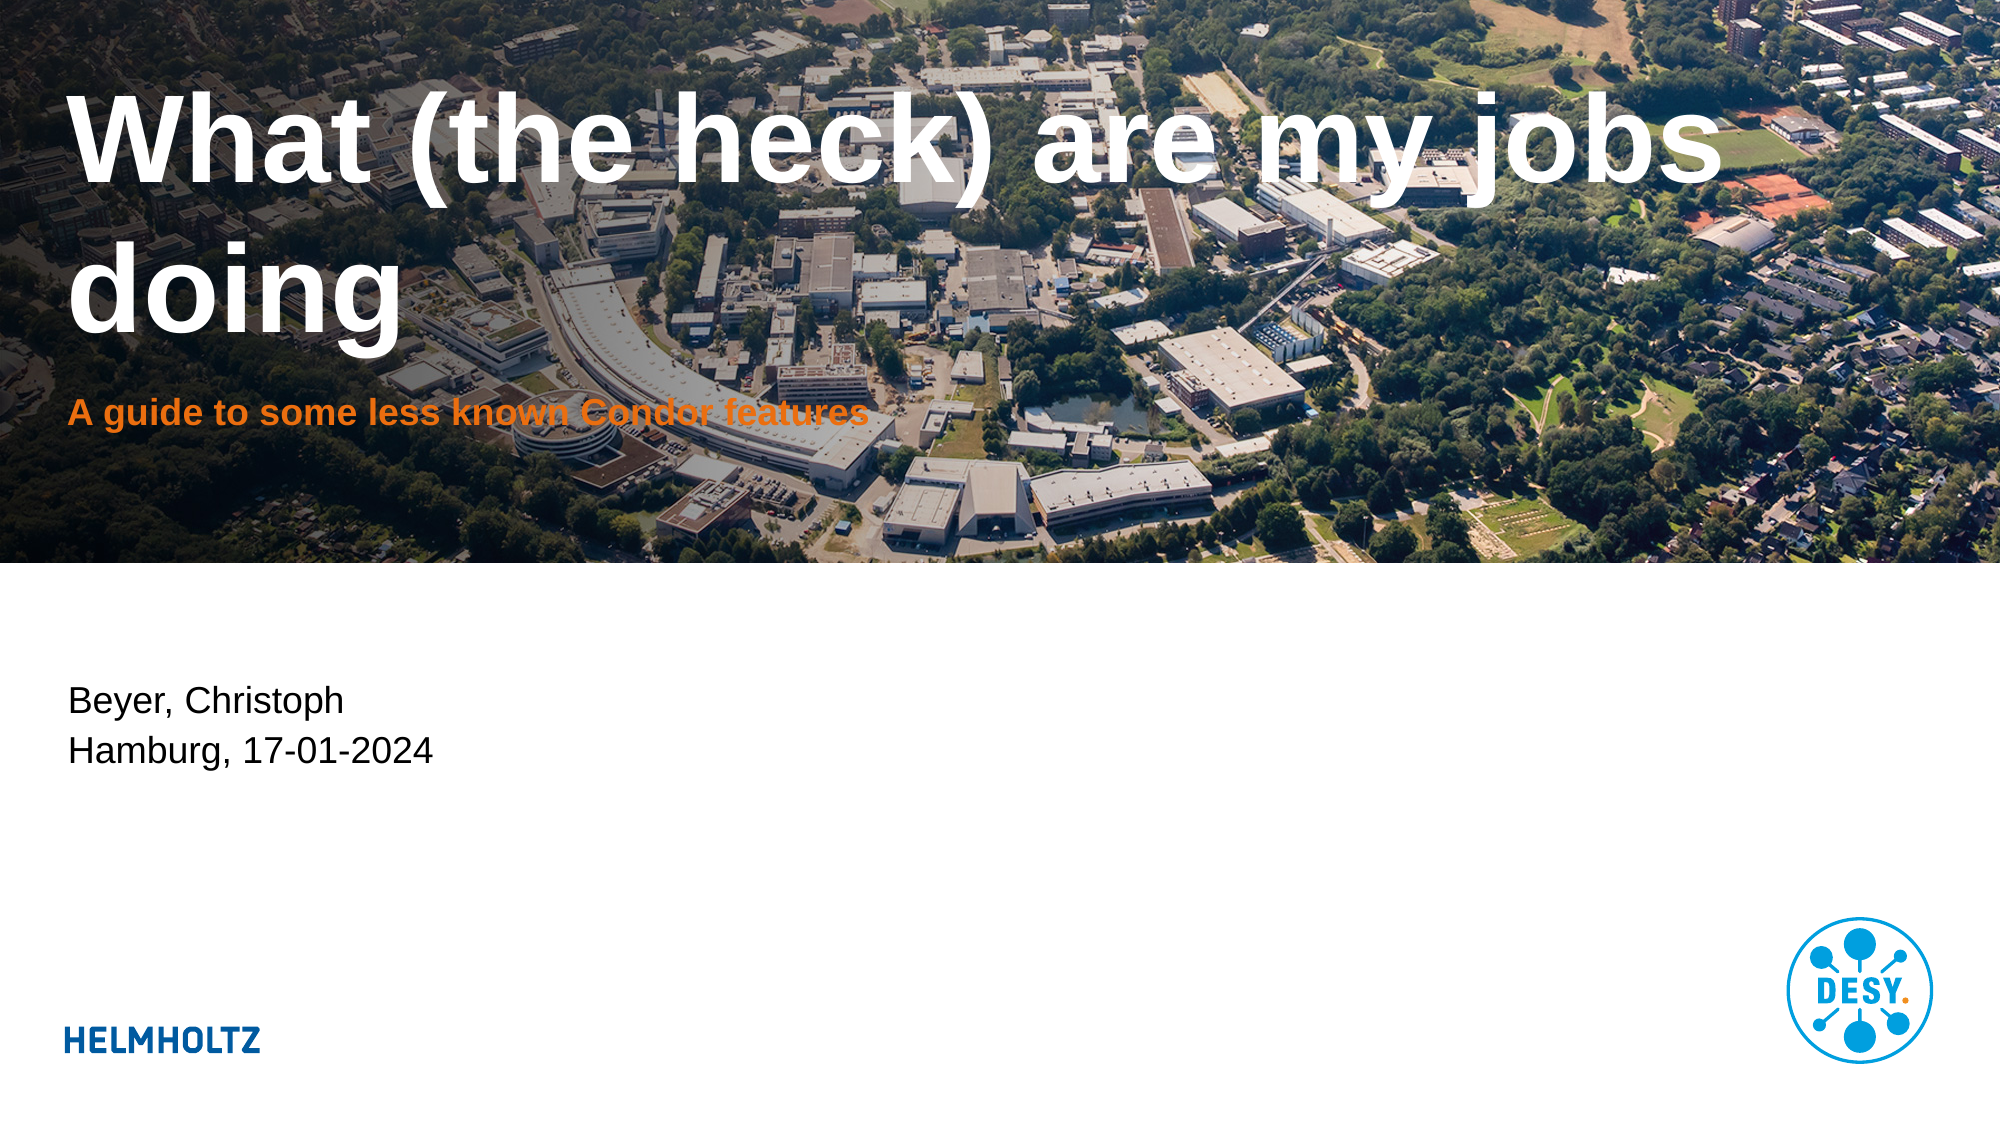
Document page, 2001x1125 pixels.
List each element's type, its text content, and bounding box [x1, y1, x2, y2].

title What (the heck) are my jobs doing [66, 57, 1933, 238]
picture [0, 0, 2000, 563]
subtitle A guide to some less known Condor features [66, 383, 1933, 529]
list Beyer, Christoph Hamburg, 17-01-2024 [67, 672, 1933, 787]
